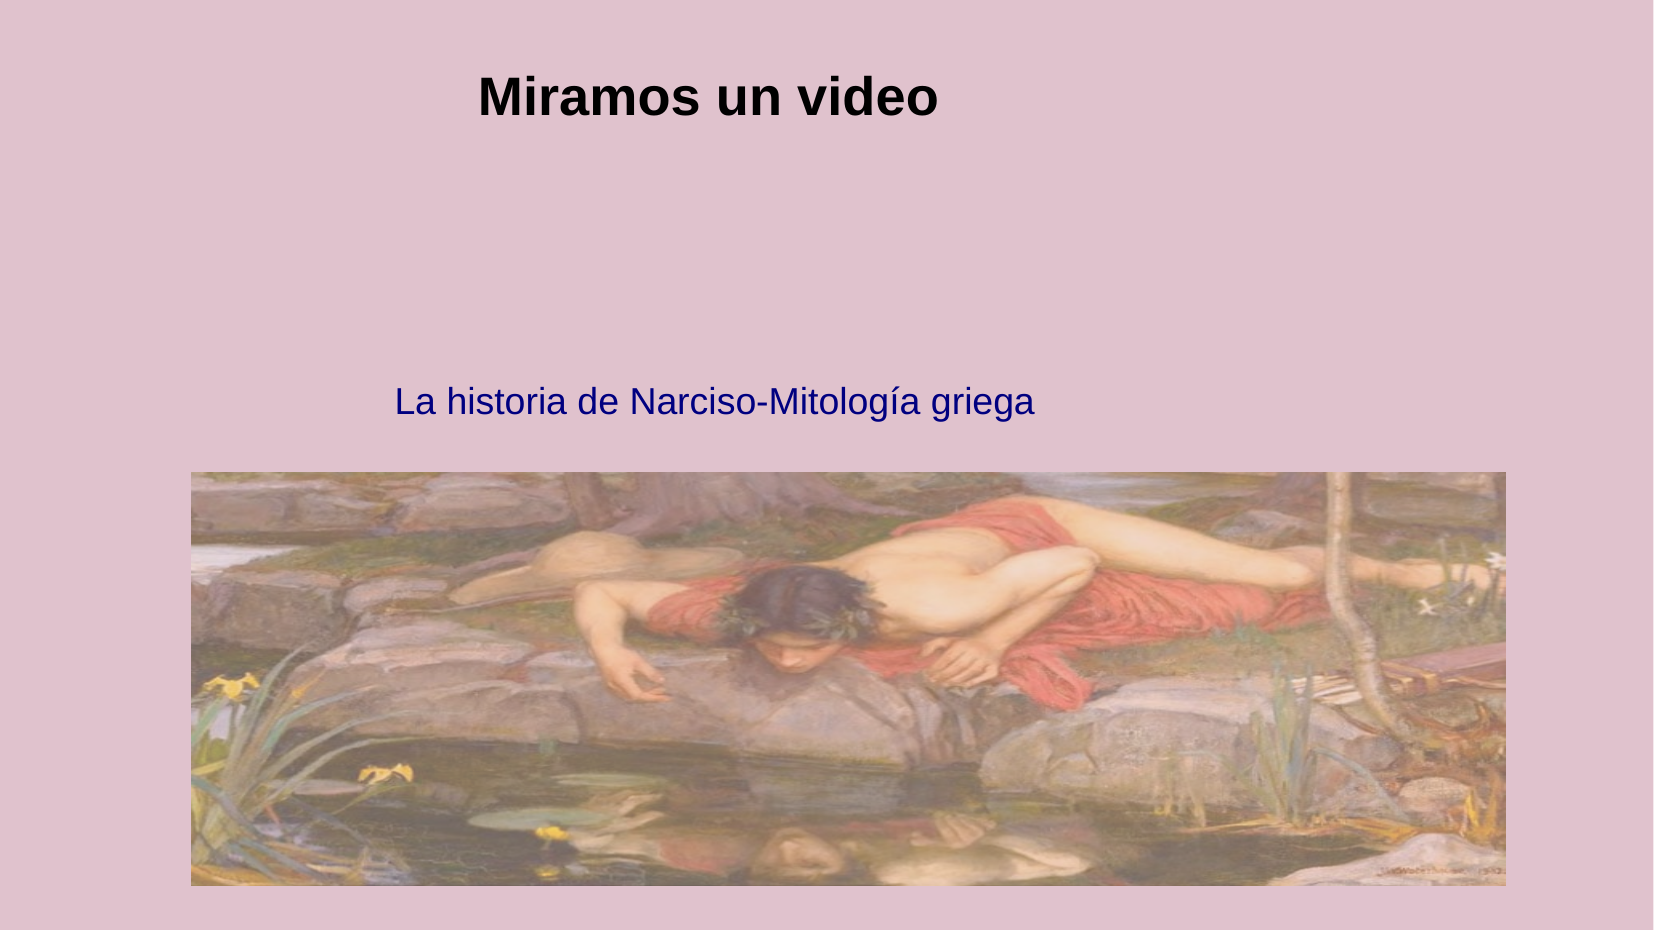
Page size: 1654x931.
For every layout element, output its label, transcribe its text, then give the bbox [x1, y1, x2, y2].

text_box La historia de Narciso-Mitología griega [379, 373, 1329, 472]
text_box Miramos un video [88, 59, 1329, 135]
picture [191, 472, 1506, 886]
